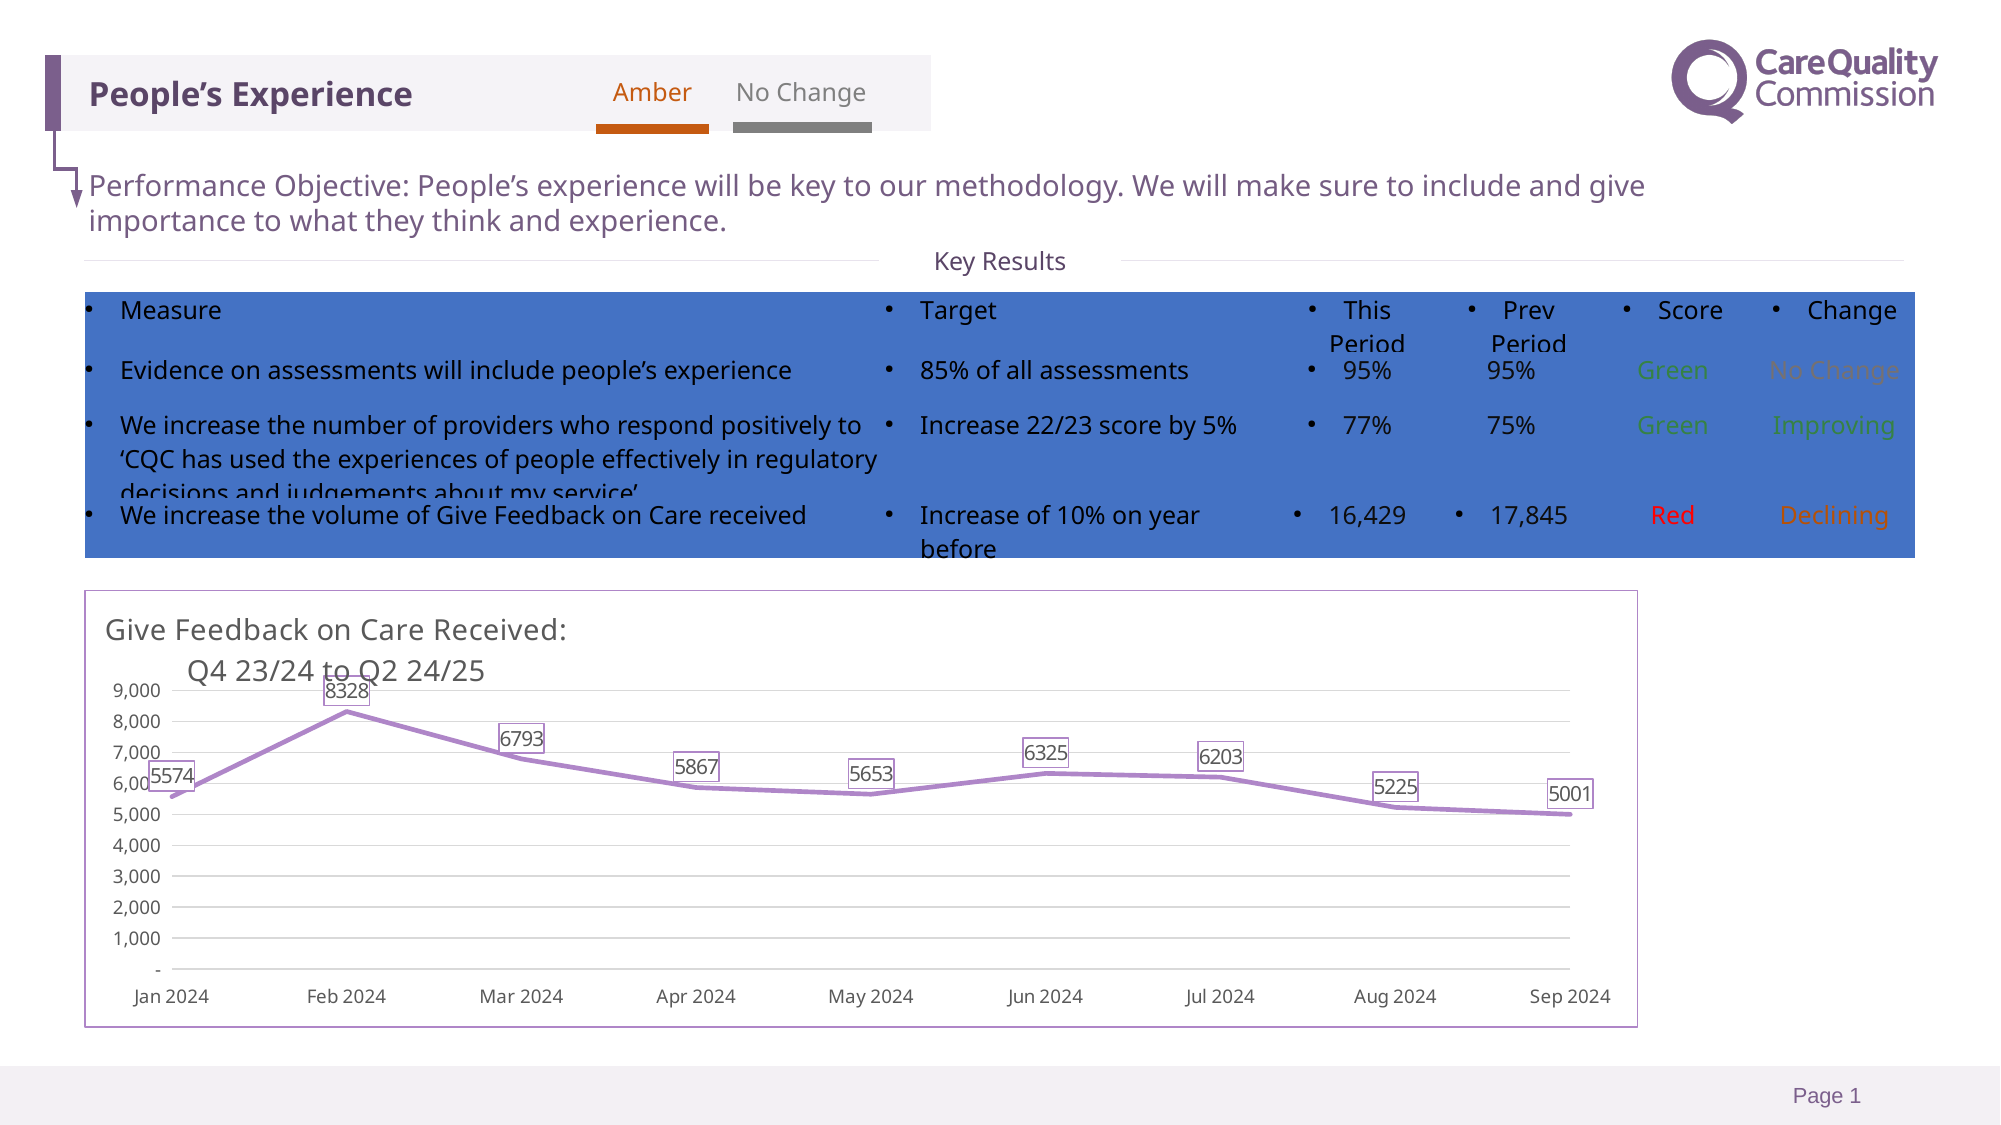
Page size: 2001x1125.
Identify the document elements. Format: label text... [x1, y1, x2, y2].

table_cell No Change [1754, 352, 1915, 408]
table_cell 77% [1269, 408, 1431, 498]
table_cell 16,429 [1269, 498, 1431, 558]
table_cell Evidence on assessments will include people’s experience [85, 352, 885, 408]
table_header This Period [1269, 292, 1431, 352]
text_box [45, 55, 931, 134]
title Performance Objective: People’s experience will be key to our methodology. We will make sure to include and give importance to what they think and experience. [73, 159, 1692, 246]
text_box [0, 1066, 2000, 1125]
table_header Prev Period [1431, 292, 1592, 352]
table_header Change [1754, 292, 1915, 352]
table_cell Improving [1754, 408, 1915, 498]
picture [1671, 39, 1939, 124]
table_header Target [885, 292, 1269, 352]
table_cell Green [1592, 352, 1754, 408]
table_cell 95% [1431, 352, 1592, 408]
table_cell Increase of 10% on year before [885, 498, 1269, 558]
table_cell We increase the volume of Give Feedback on Care received [85, 498, 885, 558]
table_cell 75% [1431, 408, 1592, 498]
table_header Score [1592, 292, 1754, 352]
text_box Page 1 [1777, 1073, 1961, 1117]
table_cell Declining [1754, 498, 1915, 558]
text_box Key Results [879, 238, 1121, 283]
chart [84, 589, 1639, 1028]
text_box No Change [710, 69, 892, 115]
table_cell 95% [1269, 352, 1431, 408]
table_cell 17,845 [1431, 498, 1592, 558]
text_box Amber [578, 69, 710, 115]
table_cell 85% of all assessments [885, 352, 1269, 408]
table_cell Red [1592, 498, 1754, 558]
text_box People’s Experience [73, 65, 487, 122]
table_cell We increase the number of providers who respond positively to ‘CQC has used the experiences of people effectively in regulatory decisions and judgements about my service’ [85, 408, 885, 498]
table_cell Green [1592, 408, 1754, 498]
table_header Measure [85, 292, 885, 352]
table_cell Increase 22/23 score by 5% [885, 408, 1269, 498]
